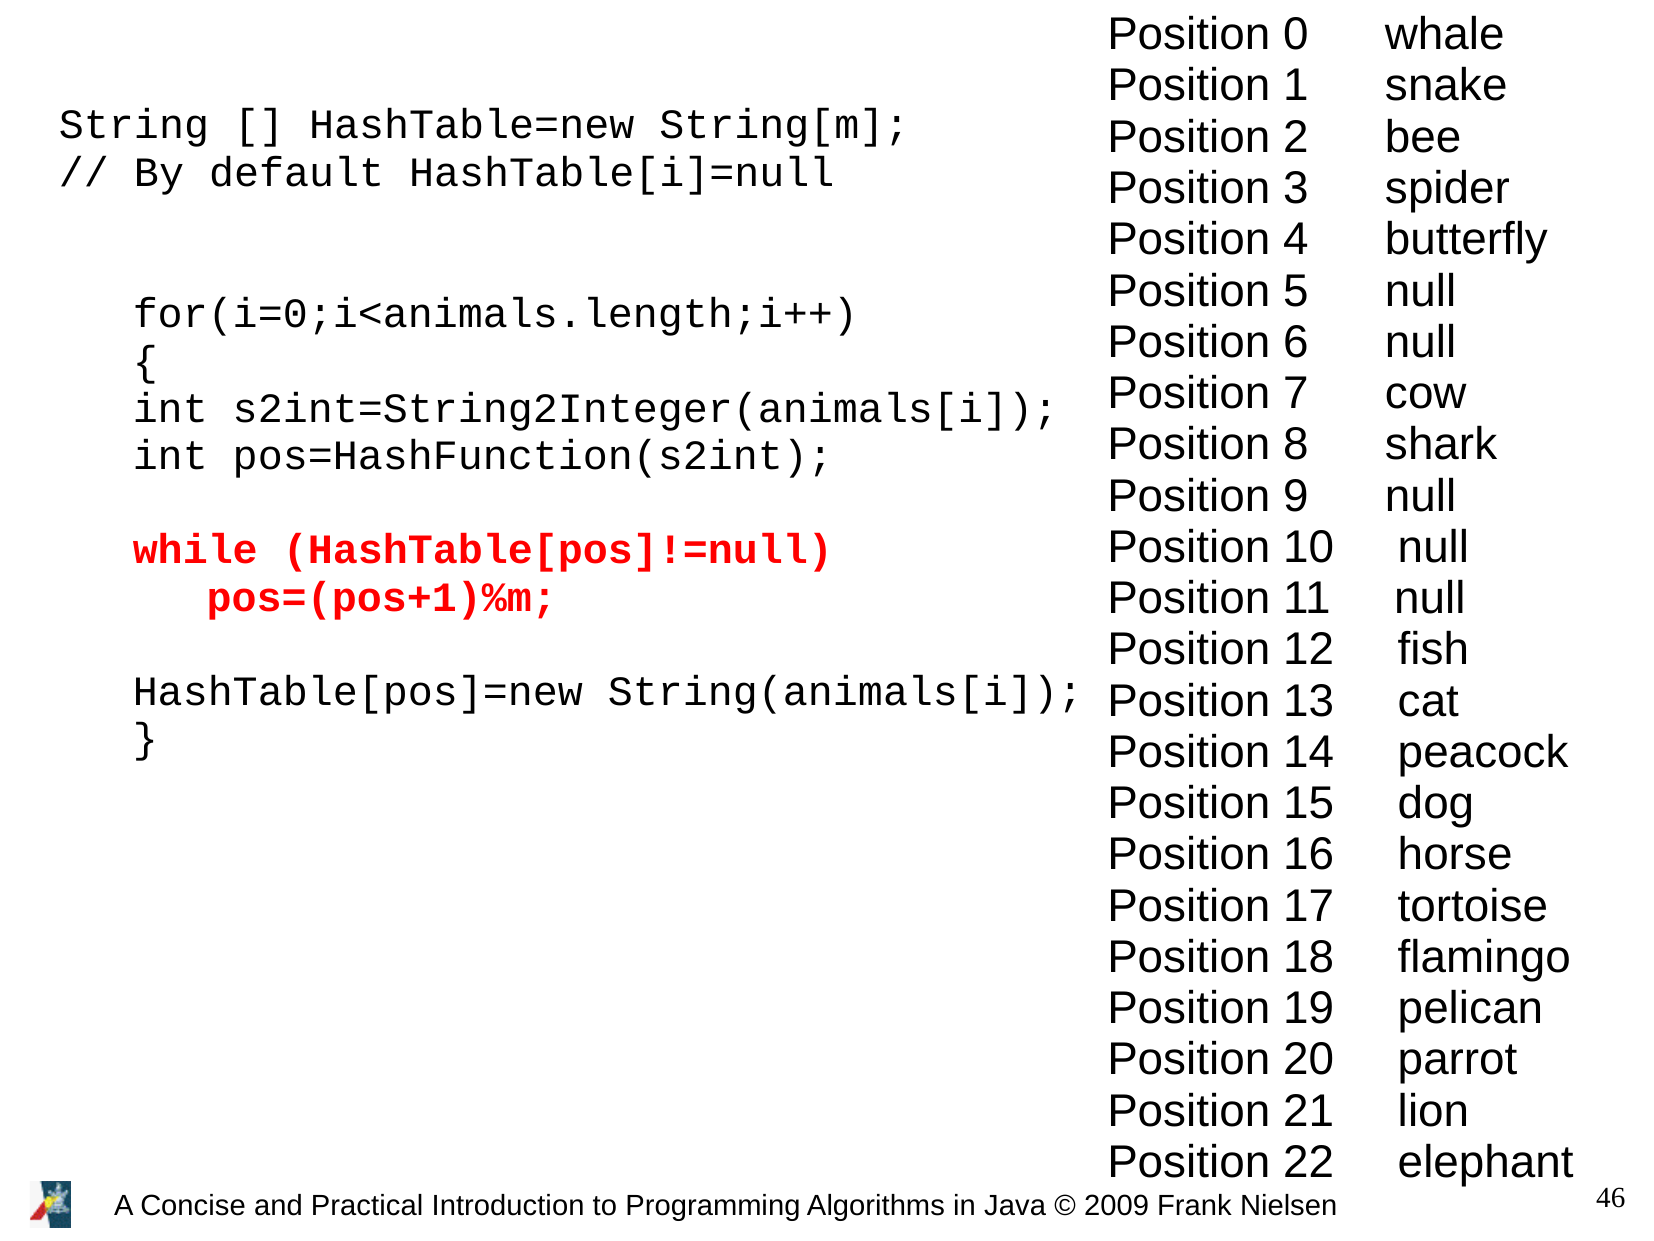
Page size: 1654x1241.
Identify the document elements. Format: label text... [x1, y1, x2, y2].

picture [29, 1181, 71, 1228]
text_box String [] HashTable=new String[m]; // By default HashTable[i]=null for(i=0;i<animals.length;i++) { int s2int=String2Integer(animals[i]); int pos=HashFunction(s2int); while (HashTable[pos]!=null) pos=(pos+1)%m; HashTable[pos]=new String(animals[i]); } [0, 96, 1098, 745]
text_box Position 0 whale Position 1 snake Position 2 bee Position 3 spider Position 4 butterfly Position 5 null Position 6 null Position 7 cow Position 8 shark Position 9 null Position 10 null Position 11 null Position 12 fish Position 13 cat Position 14 peacock Position 15 dog Position 16 horse Position 17 tortoise Position 18 flamingo Position 19 pelican Position 20 parrot Position 21 lion Position 22 elephant [1092, 0, 1654, 1241]
